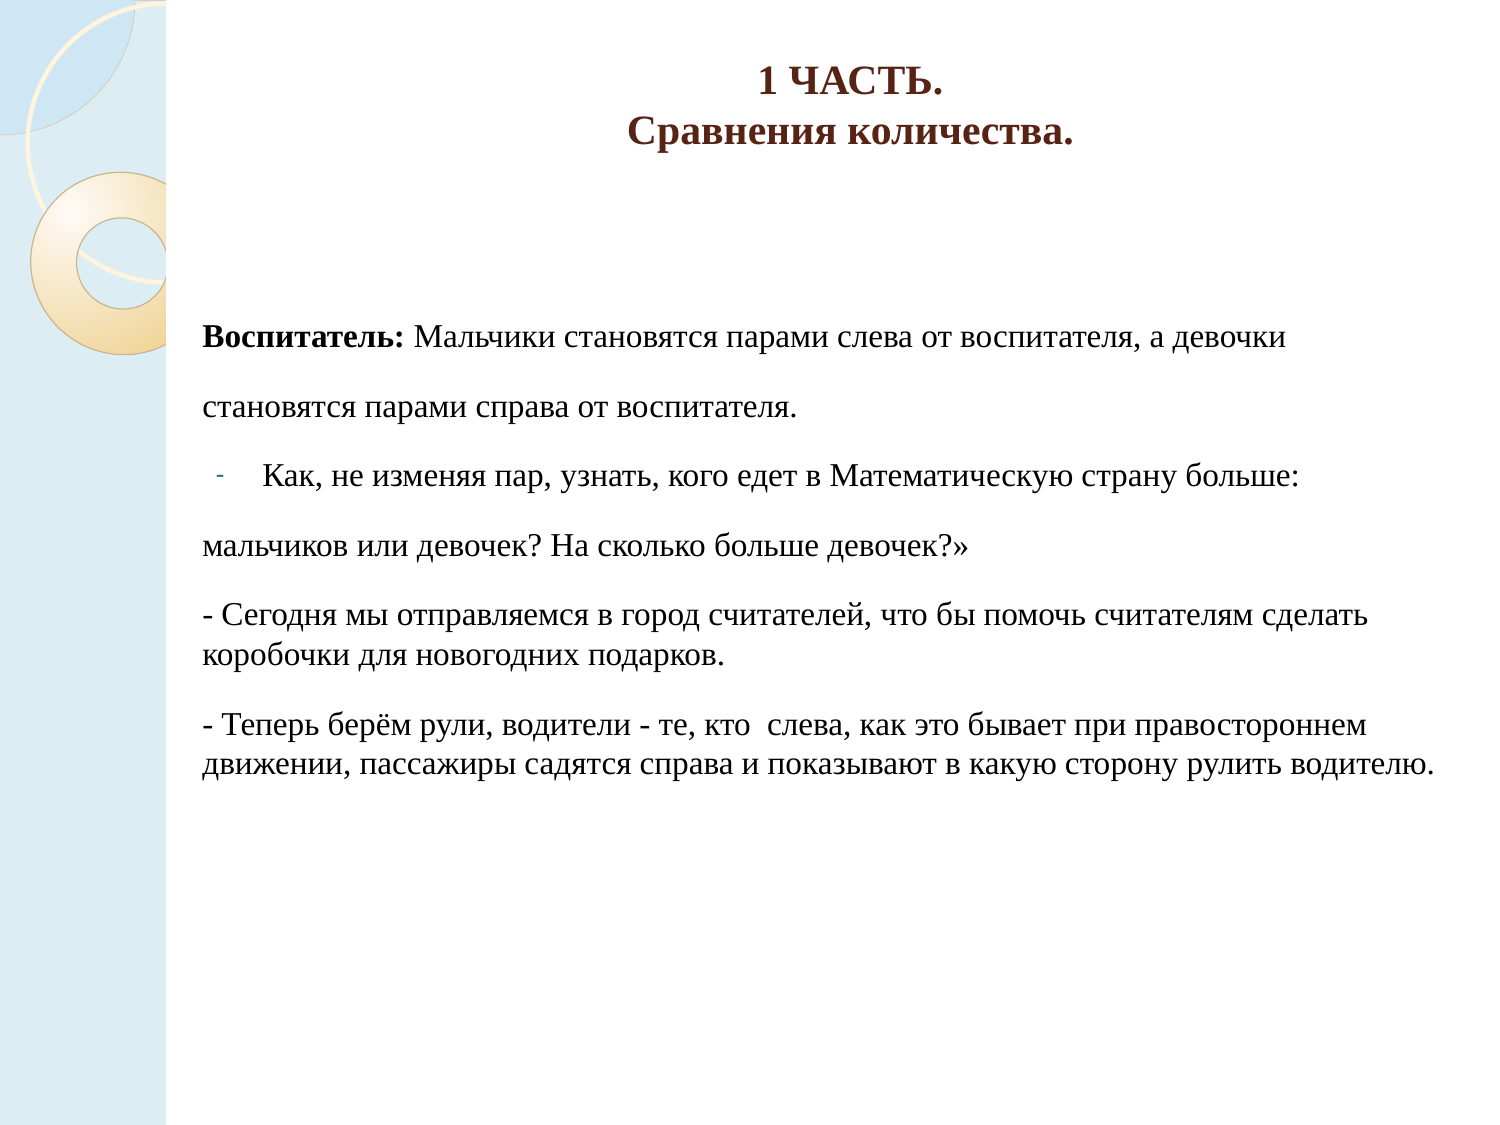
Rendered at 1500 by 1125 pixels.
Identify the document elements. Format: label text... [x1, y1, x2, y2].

list Воспитатель: Мальчики становятся парами слева от воспитателя, а девочки становятся парами справа от воспитателя. Как, не изменяя пар, узнать, кого едет в Математическую страну больше: мальчиков или девочек? На сколько больше девочек?» - Сегодня мы отправляемся в город считателей, что бы помочь считателям сделать коробочки для новогодних подарков. - Теперь берём рули, водители - те, кто слева, как это бывает при правостороннем движении, пассажиры садятся справа и показывают в какую сторону рулить водителю. [187, 307, 1500, 1125]
title 1 ЧАСТЬ. Сравнения количества. [235, 45, 1466, 189]
